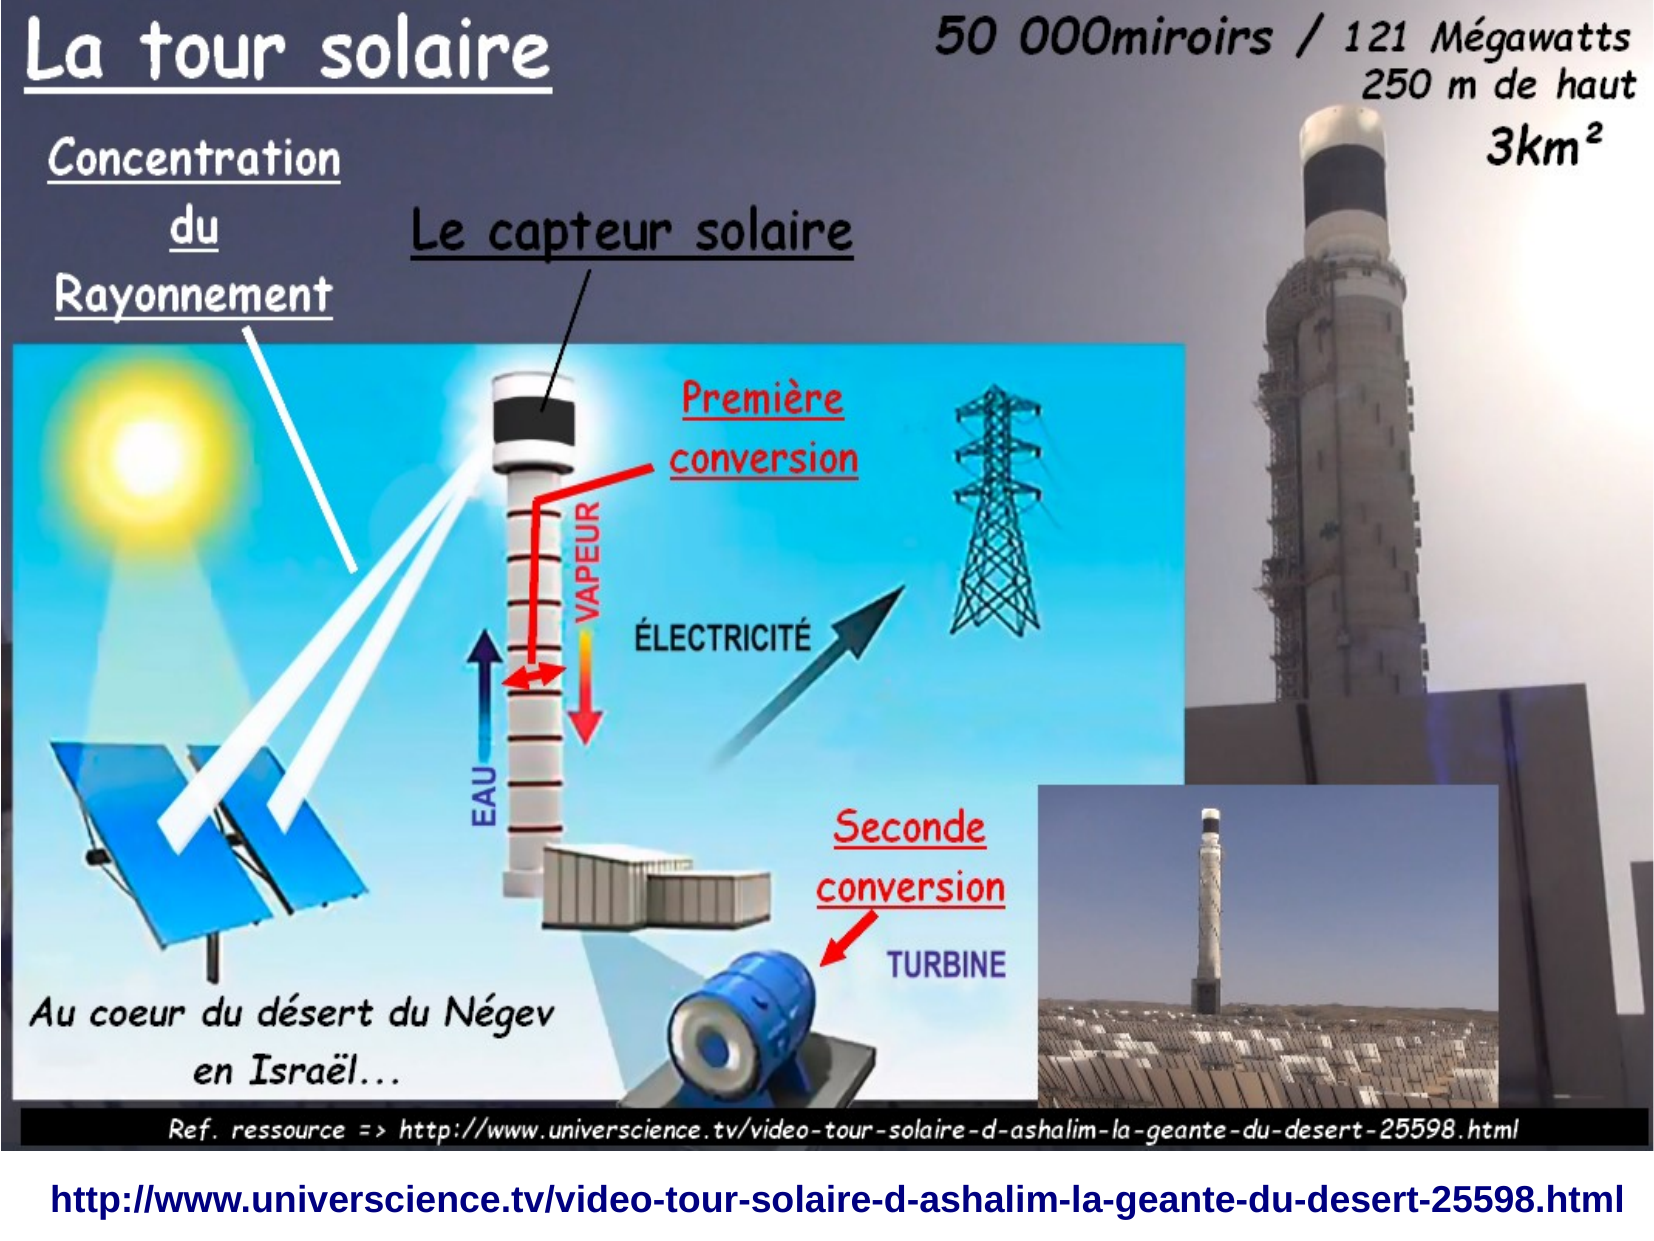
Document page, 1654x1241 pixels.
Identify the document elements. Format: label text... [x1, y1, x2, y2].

picture [1, 0, 1654, 1151]
text_box http://www.universcience.tv/video-tour-solaire-d-ashalim-la-geante-du-desert-25598.html [35, 1171, 1642, 1229]
